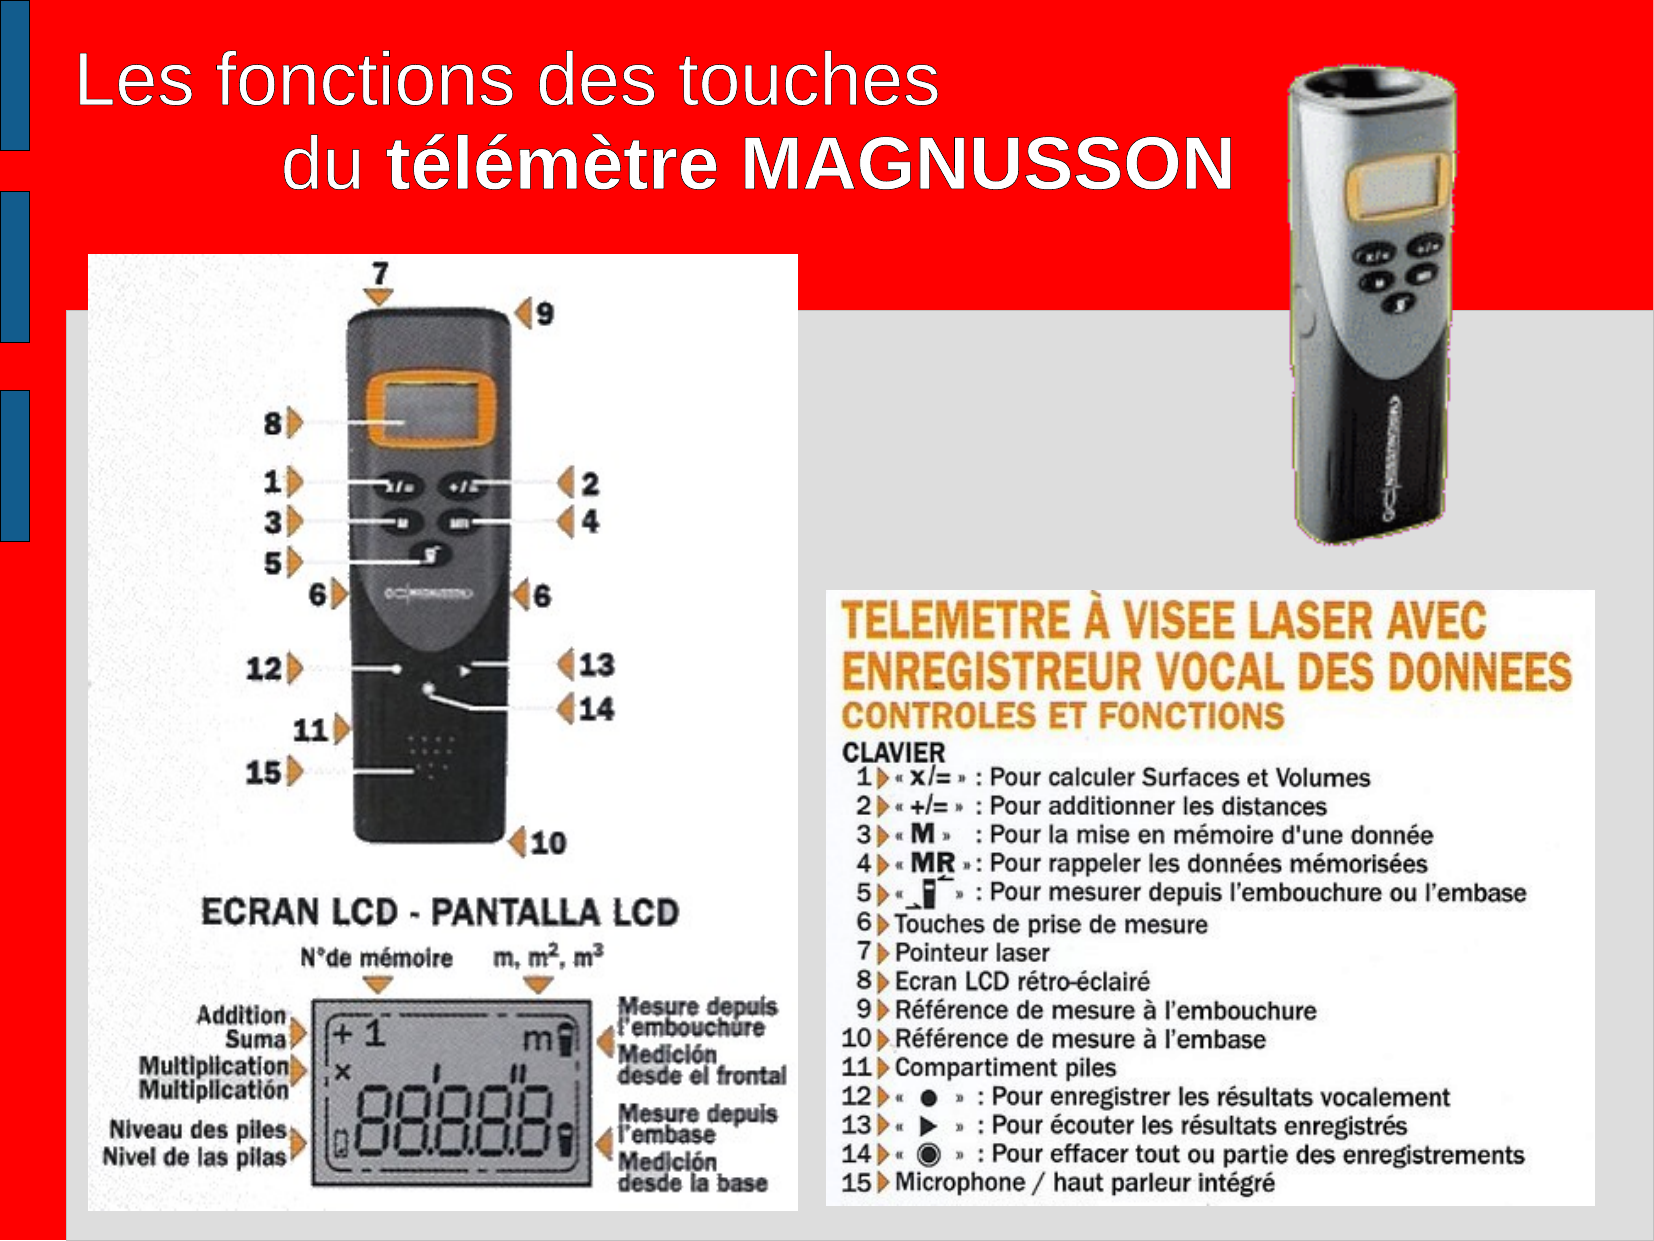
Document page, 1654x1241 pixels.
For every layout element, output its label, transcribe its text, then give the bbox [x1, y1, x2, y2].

picture [1269, 213, 1477, 562]
text_box Les fonctions des touches du télémètre MAGNUSSON [59, 29, 1625, 213]
picture [88, 254, 798, 1211]
picture [826, 590, 1595, 1206]
